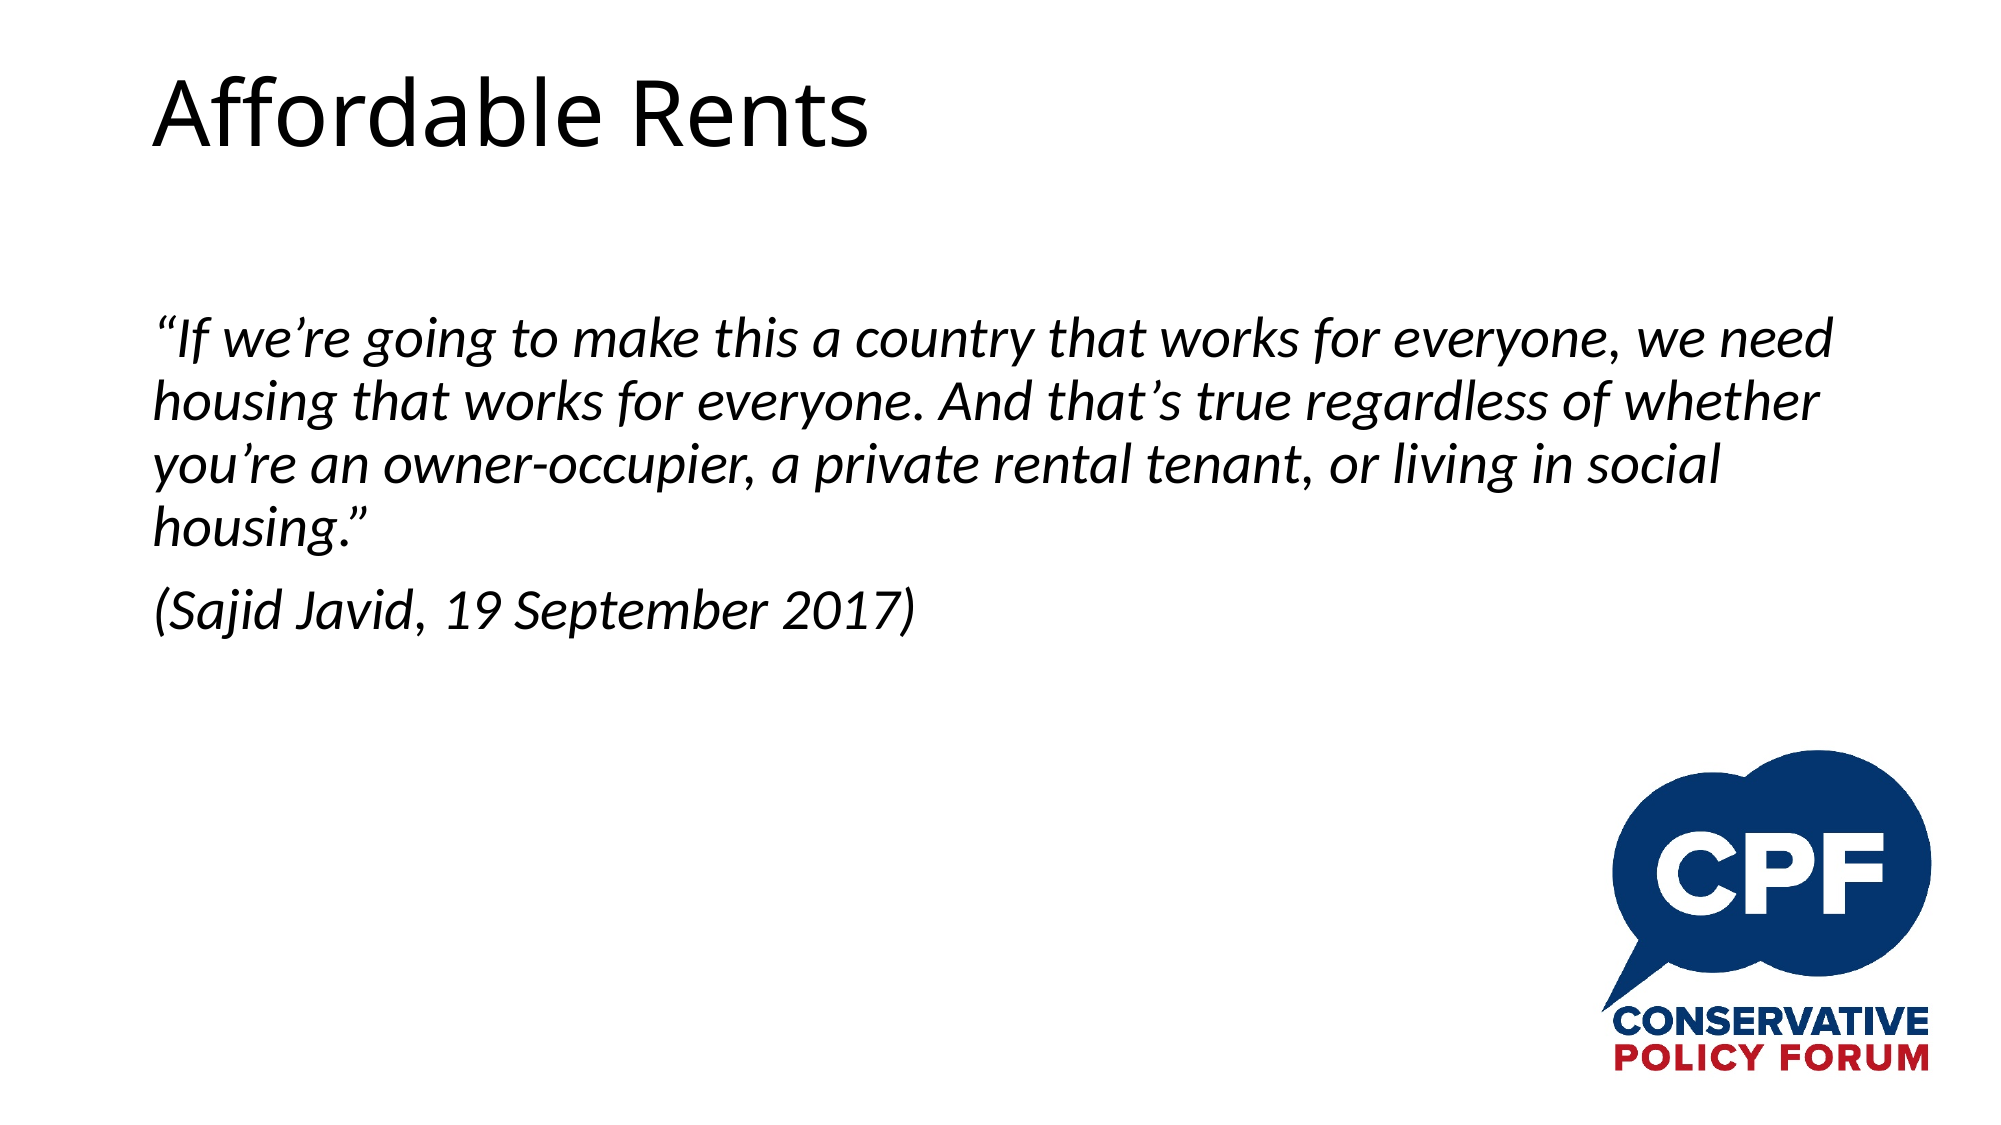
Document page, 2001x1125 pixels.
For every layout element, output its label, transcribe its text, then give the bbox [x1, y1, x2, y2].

picture [1582, 718, 1967, 1103]
title Affordable Rents [137, 59, 1863, 278]
list “If we’re going to make this a country that works for everyone, we need housing that works for everyone. And that’s true regardless of whether you’re an owner-occupier, a private rental tenant, or living in social housing.” (Sajid Javid, 19 September 2017) [137, 299, 1863, 1014]
